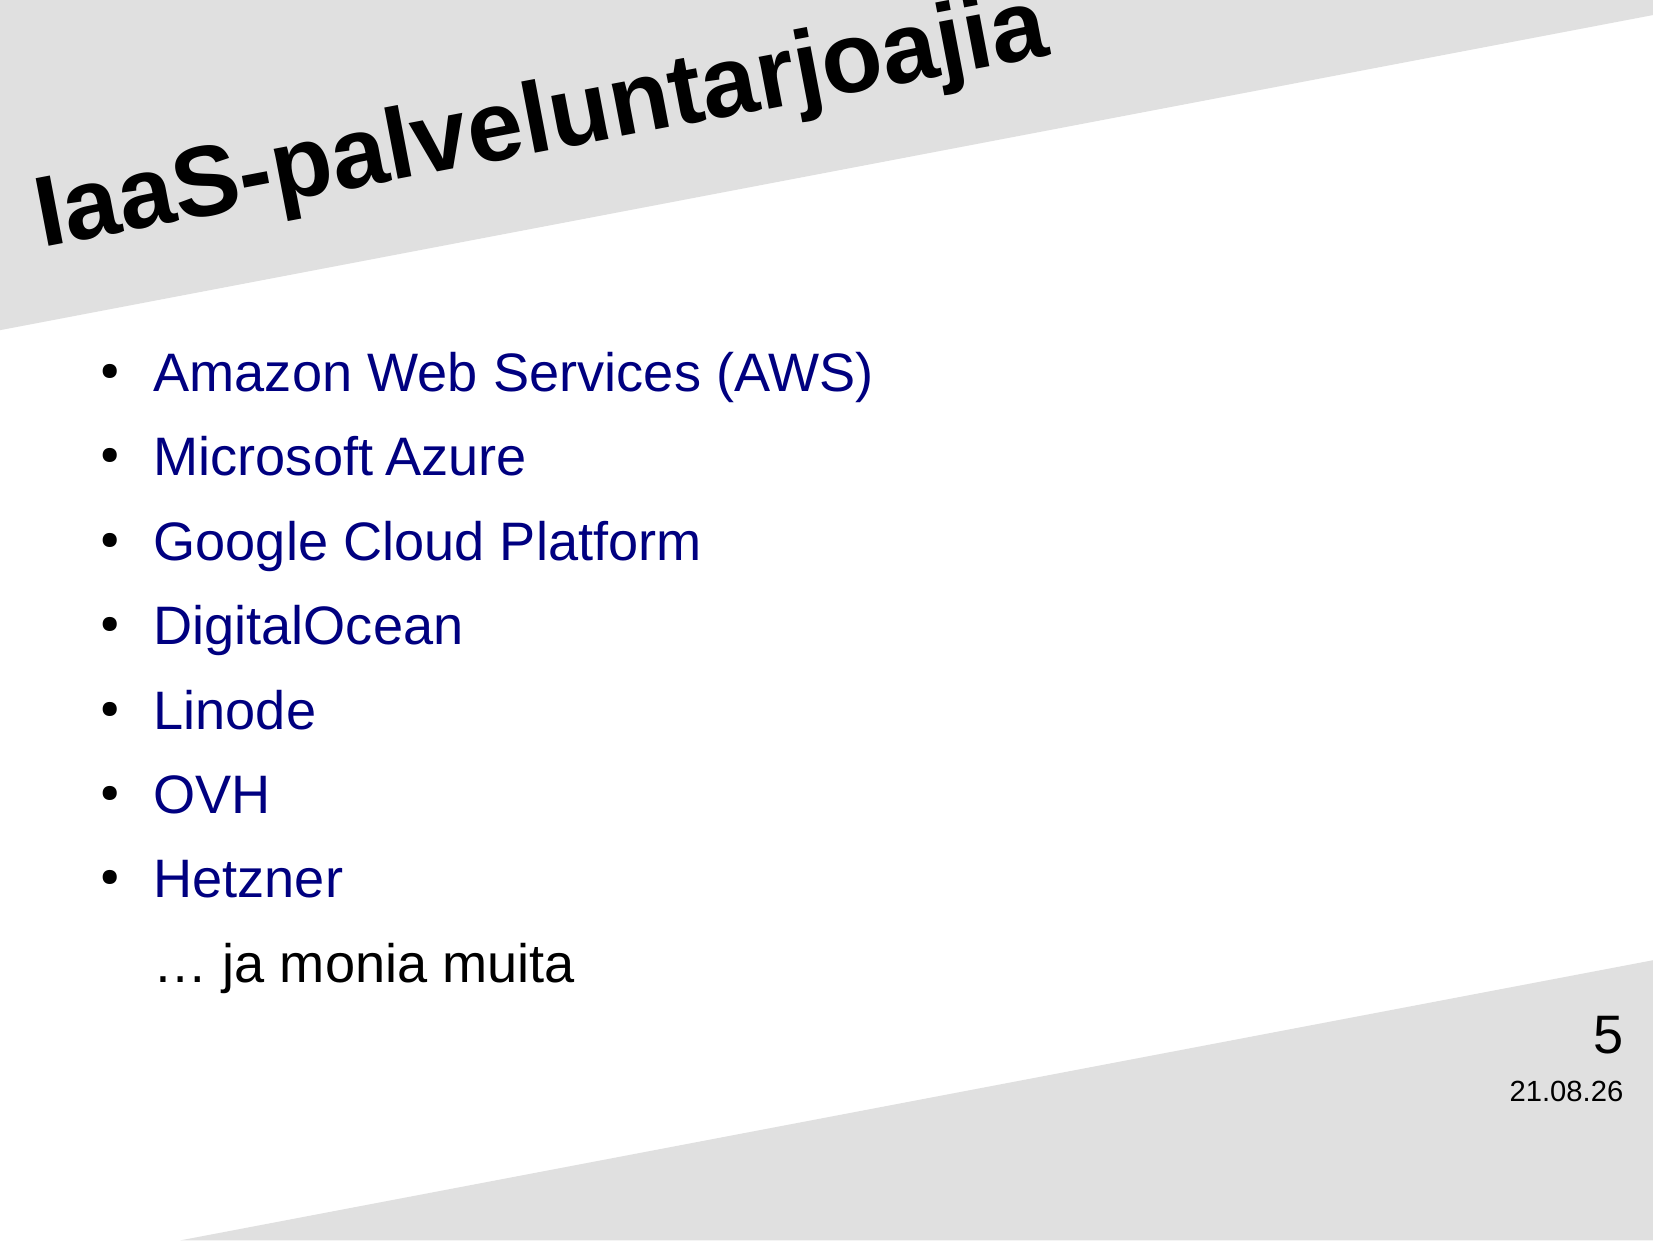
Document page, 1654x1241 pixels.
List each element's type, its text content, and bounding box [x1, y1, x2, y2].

list Amazon Web Services (AWS) Microsoft Azure Google Cloud Platform DigitalOcean Linode OVH Hetzner … ja monia muita [82, 342, 1538, 1062]
title IaaS-palveluntarjoajia [16, 0, 1518, 315]
